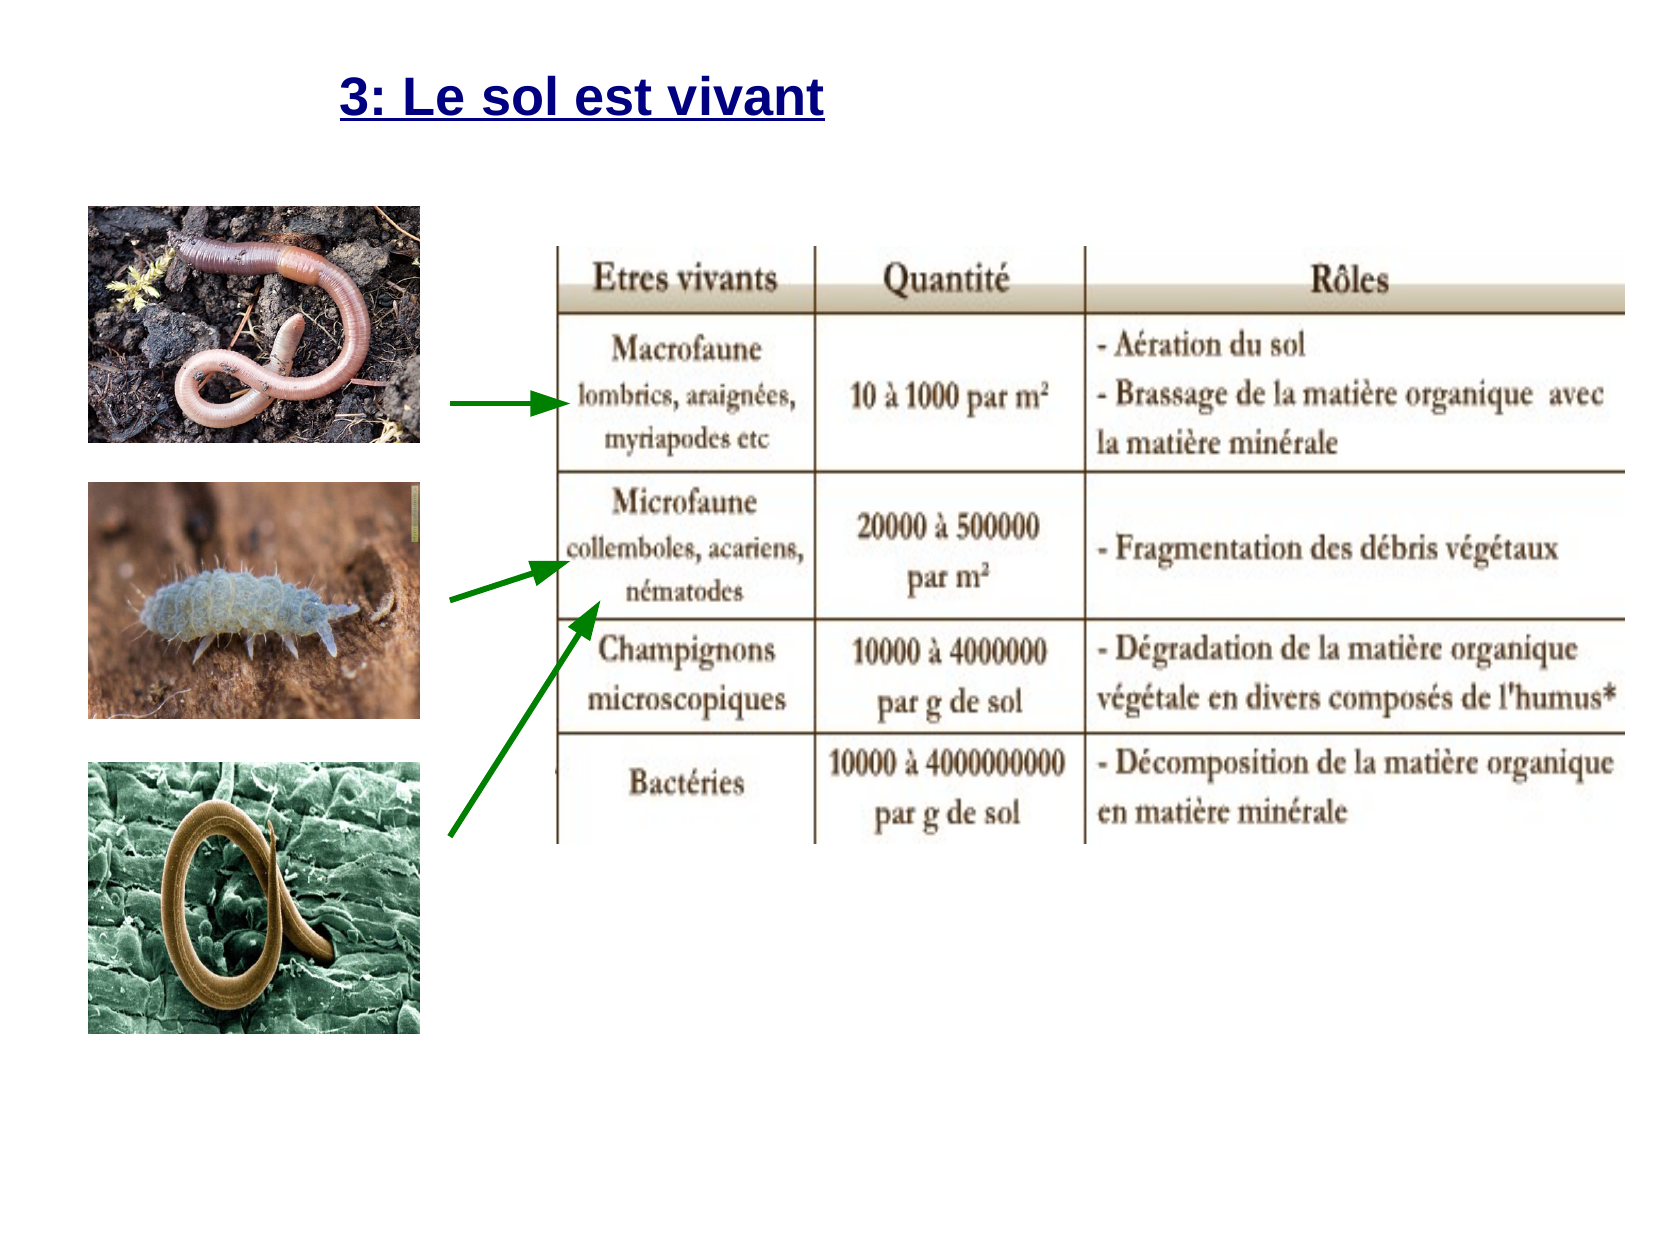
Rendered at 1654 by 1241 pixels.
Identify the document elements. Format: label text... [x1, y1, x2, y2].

picture [88, 762, 420, 1034]
picture [555, 246, 1625, 844]
picture [88, 482, 420, 719]
picture [88, 206, 420, 443]
text_box 3: Le sol est vivant [324, 59, 1270, 178]
